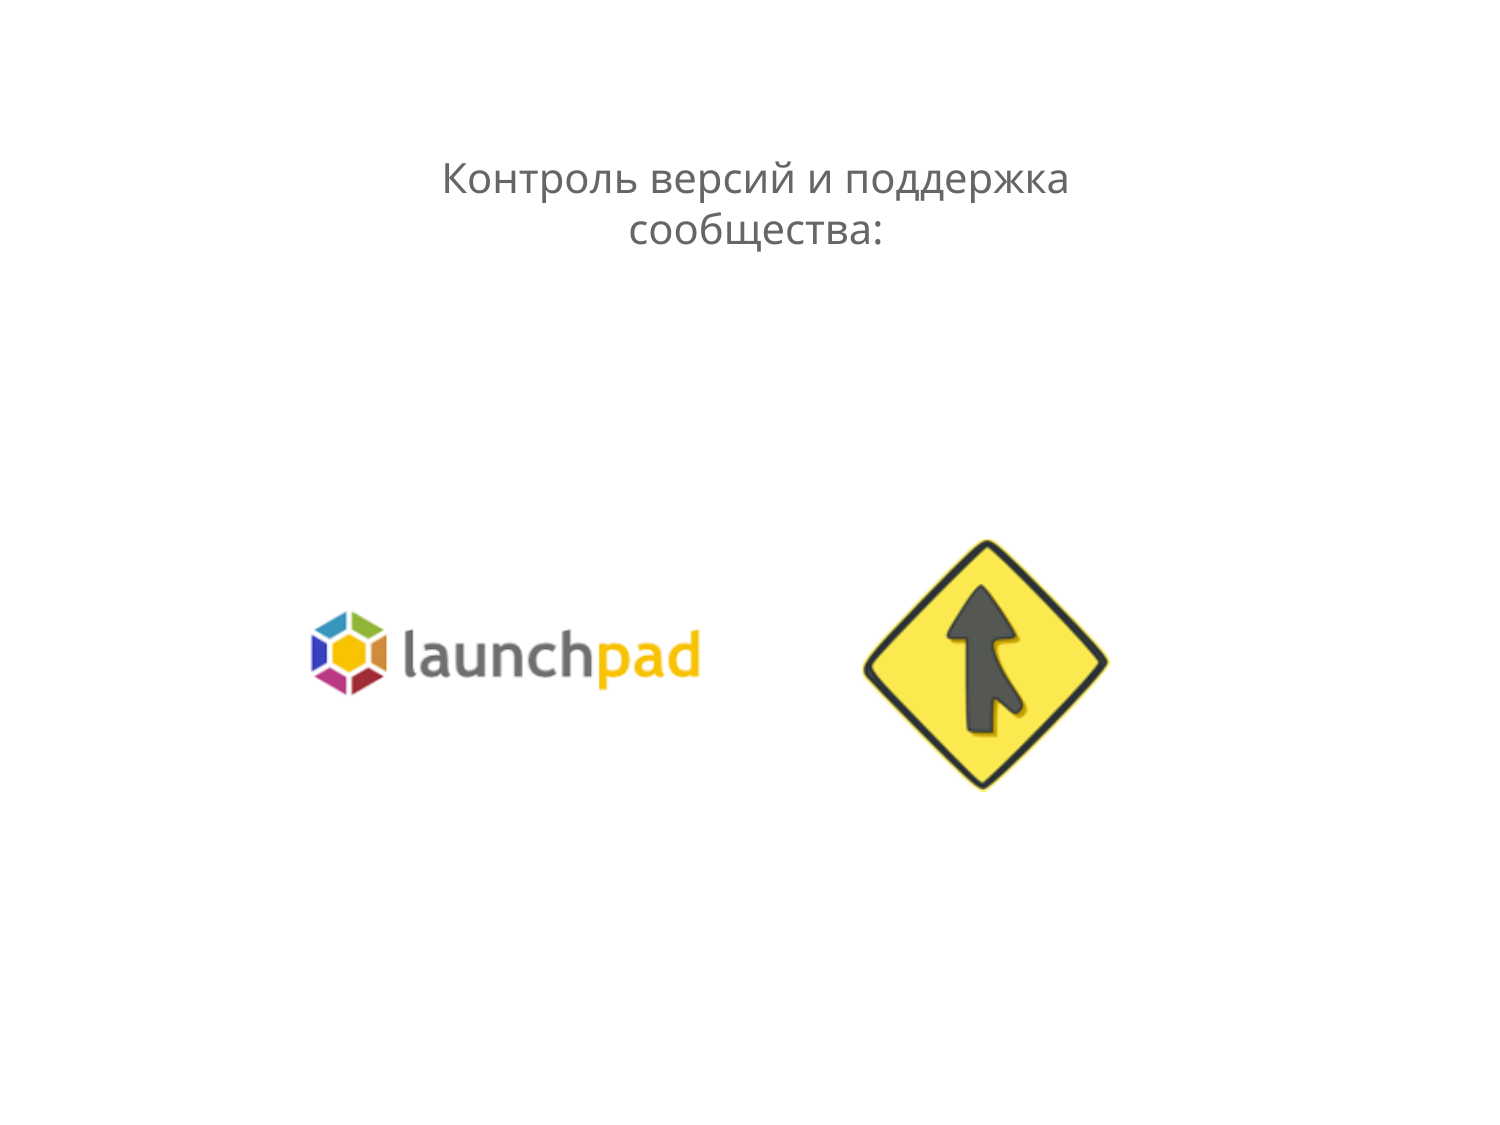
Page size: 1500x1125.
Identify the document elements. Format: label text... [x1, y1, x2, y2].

picture [862, 539, 1111, 792]
picture [255, 527, 756, 780]
text_box Контроль версий и поддержка сообщества: [356, 144, 1156, 260]
